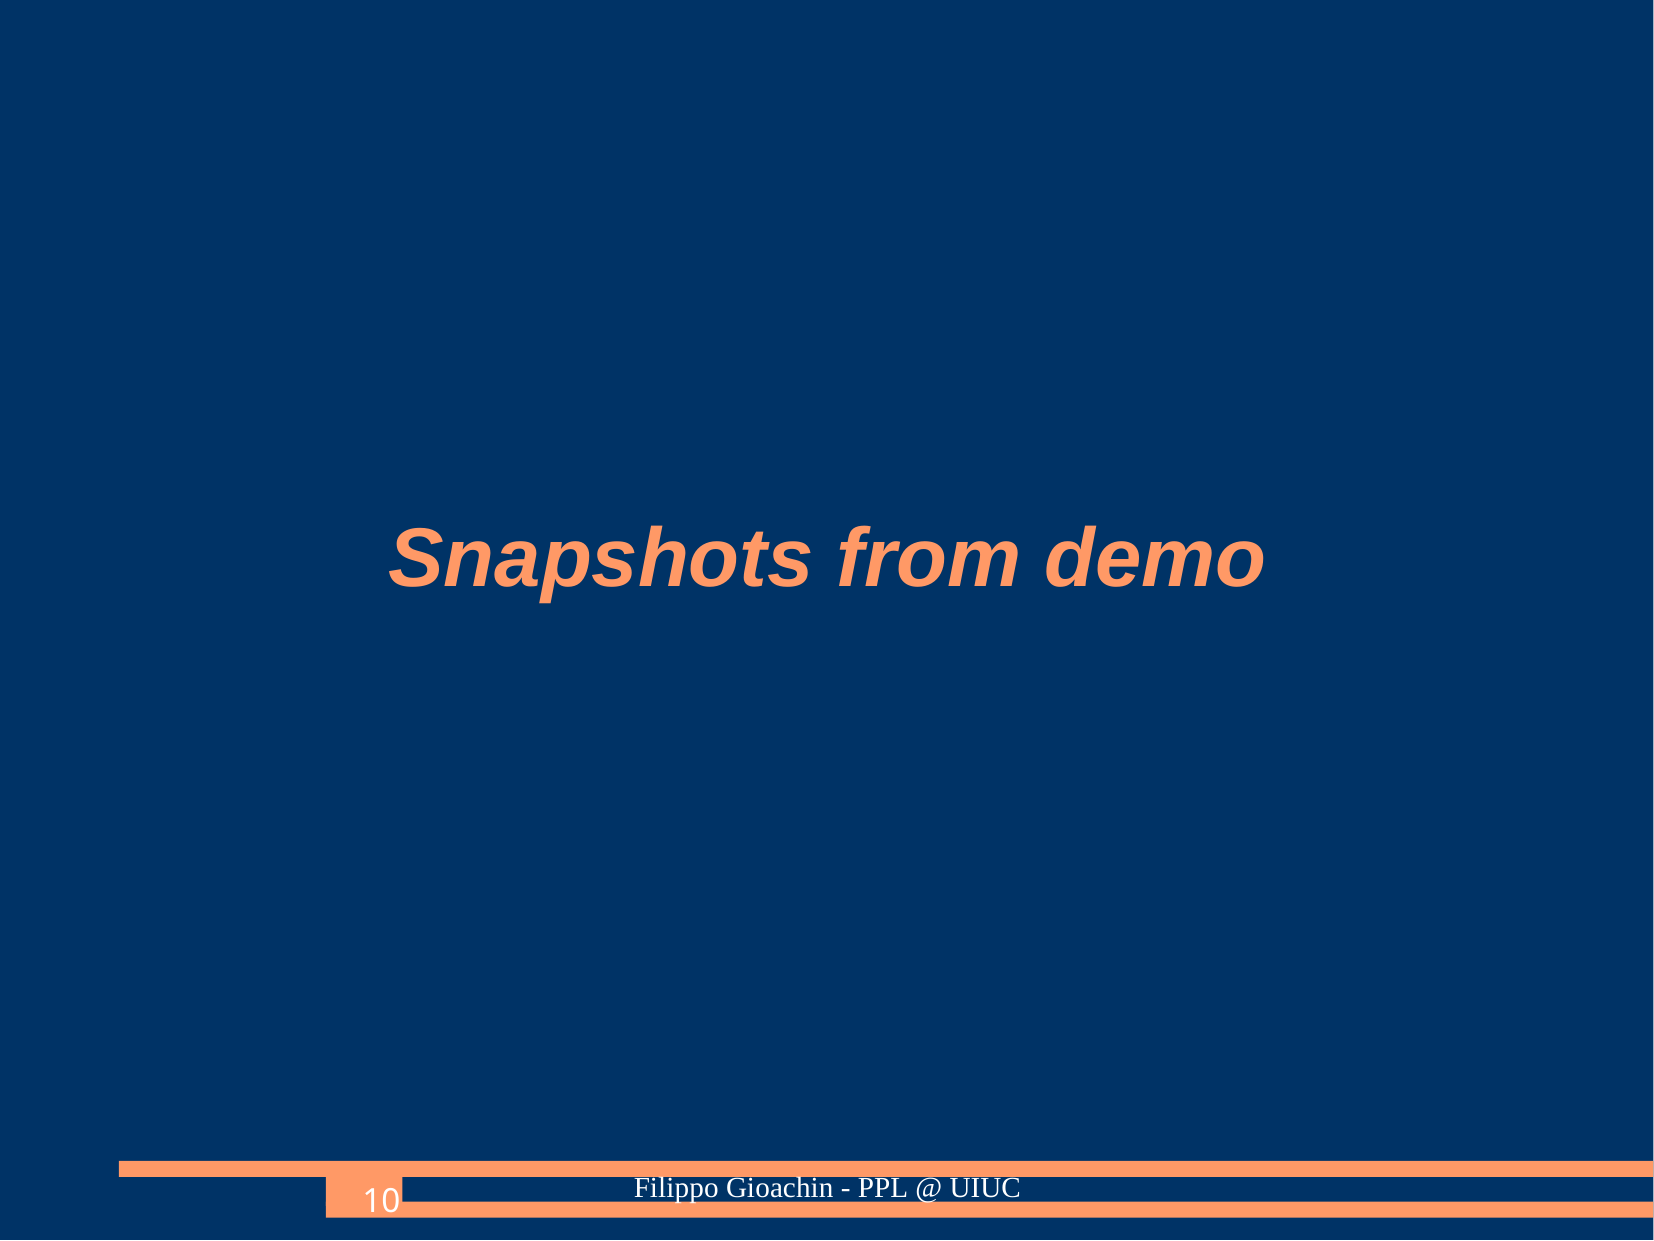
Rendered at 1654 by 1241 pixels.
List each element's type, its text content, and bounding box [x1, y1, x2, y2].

title Snapshots from demo [121, 453, 1534, 661]
